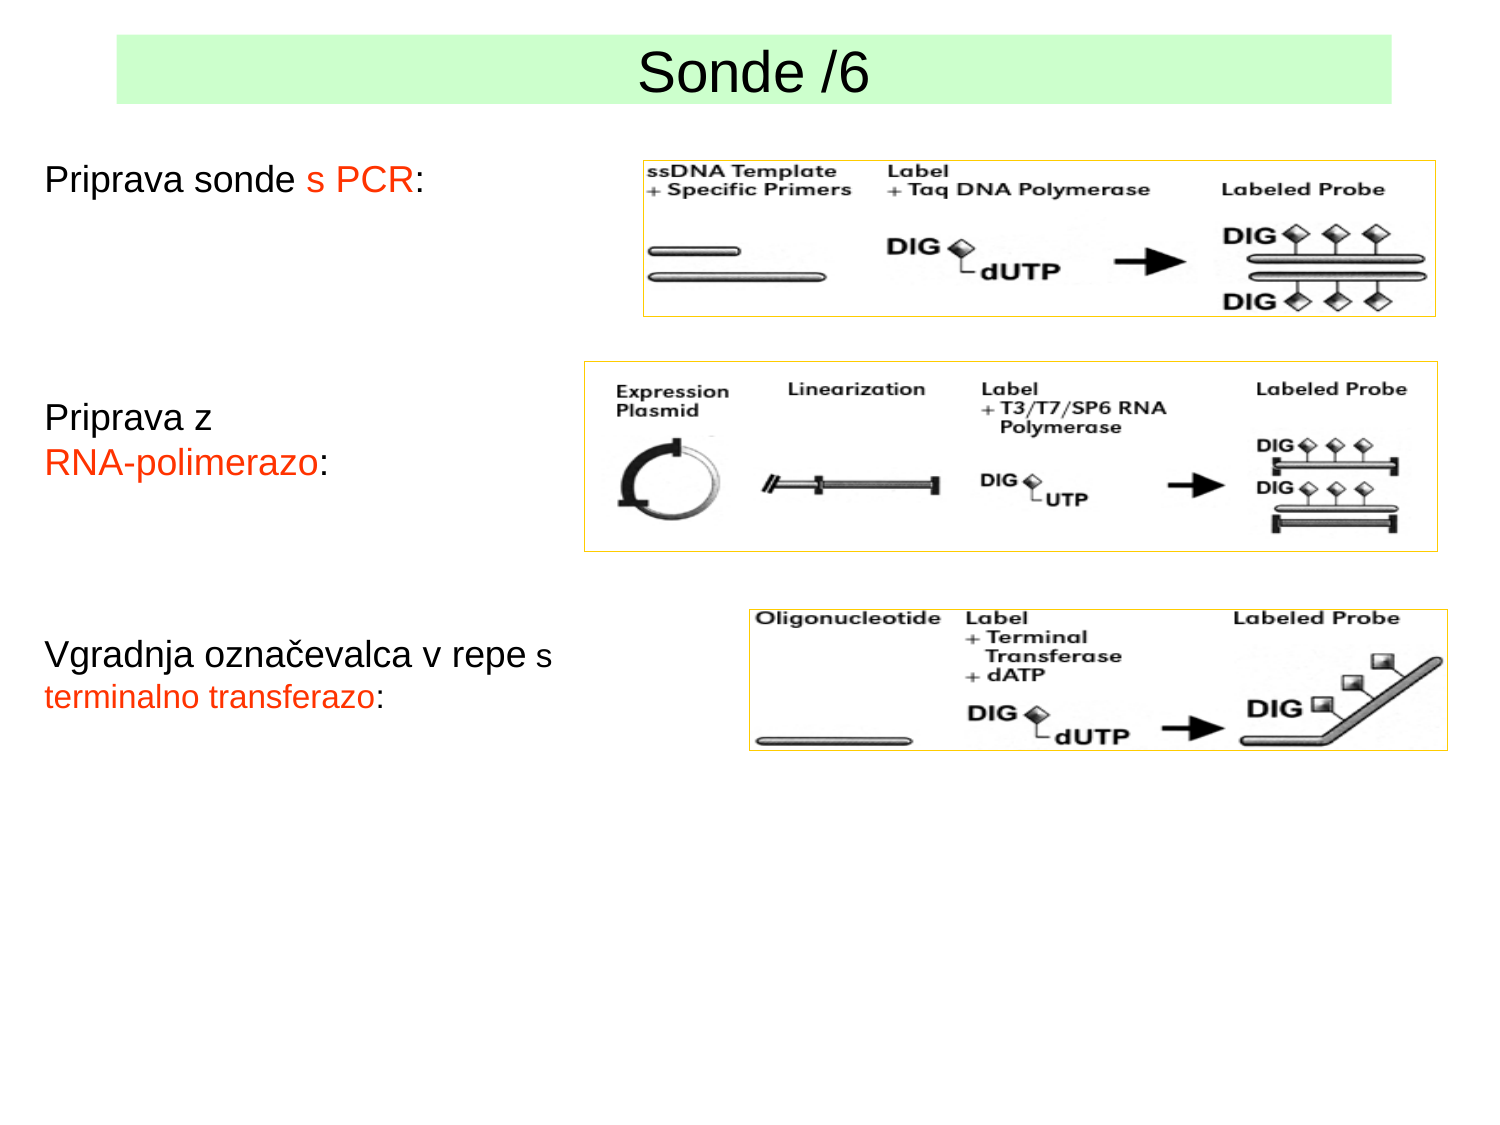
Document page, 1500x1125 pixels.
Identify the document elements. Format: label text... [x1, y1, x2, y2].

list Priprava sonde s PCR: Priprava z RNA-polimerazo: Vgradnja označevalca v repe s terminalno transferazo: [29, 147, 703, 1071]
picture [643, 160, 1435, 316]
picture [584, 361, 1438, 551]
title Sonde /6 [116, 34, 1392, 104]
picture [750, 609, 1447, 751]
